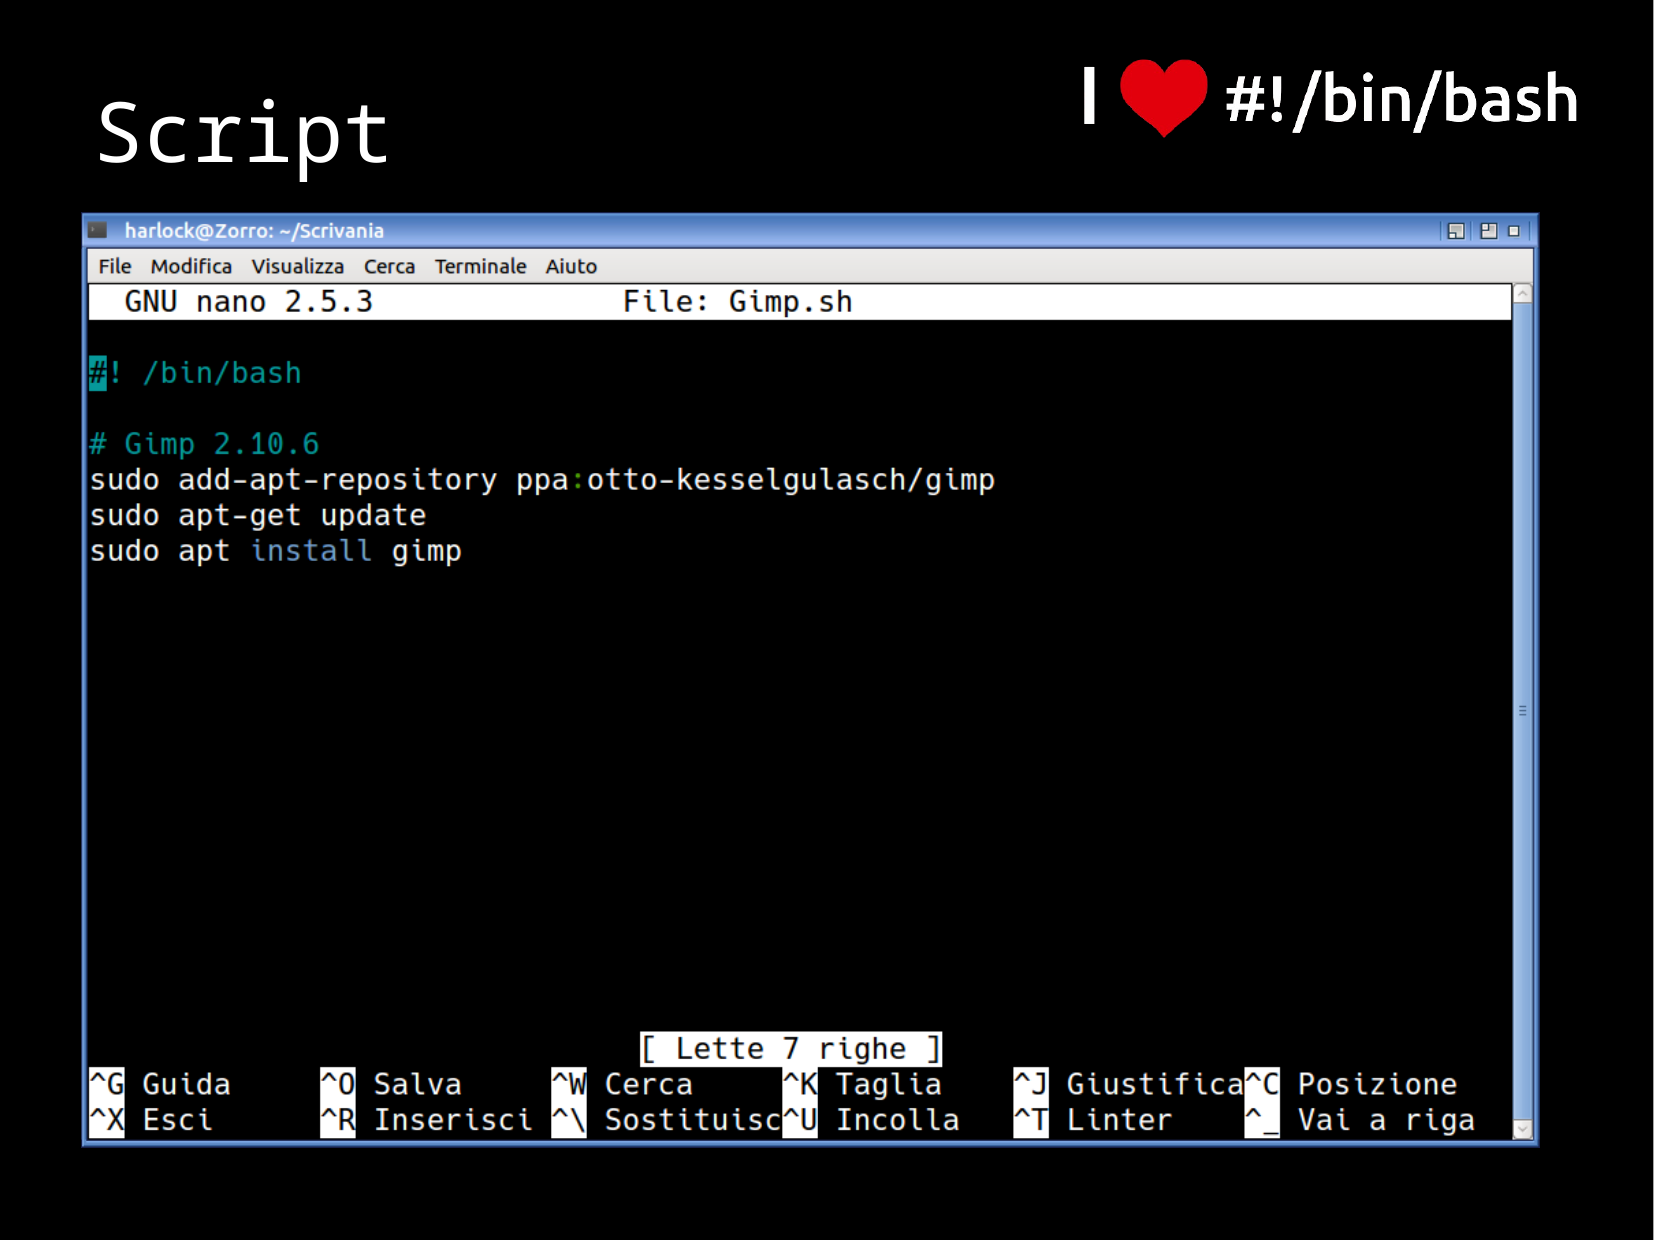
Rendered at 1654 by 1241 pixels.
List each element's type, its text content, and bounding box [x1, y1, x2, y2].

picture [81, 212, 1540, 1148]
text_box Script [79, 66, 1044, 198]
picture [1064, 45, 1595, 154]
